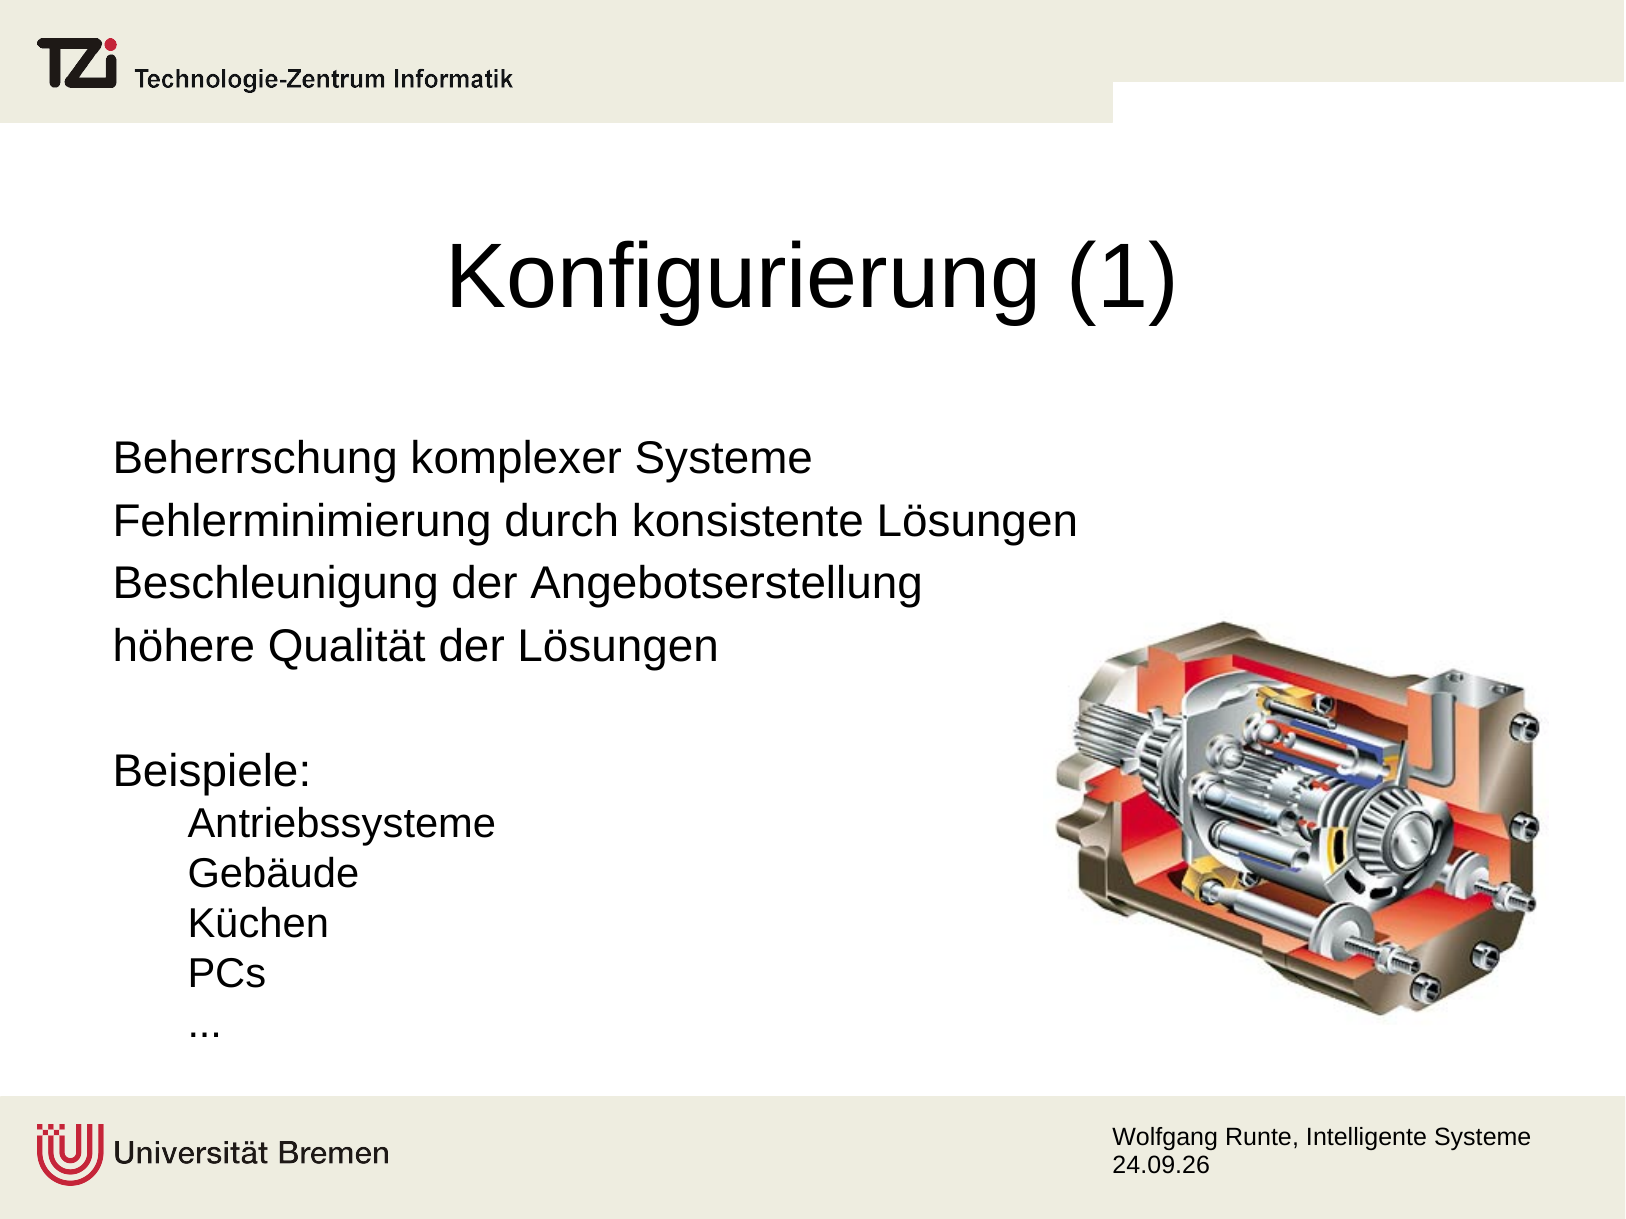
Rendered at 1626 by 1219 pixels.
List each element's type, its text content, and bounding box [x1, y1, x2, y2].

list Beherrschung komplexer Systeme Fehlerminimierung durch konsistente Lösungen Beschleunigung der Angebotserstellung höhere Qualität der Lösungen Beispiele: Antriebssysteme Gebäude Küchen PCs ... [112, 433, 1513, 1070]
title Konfigurierung (1) [112, 162, 1513, 393]
picture [37, 1124, 388, 1186]
picture [1043, 598, 1549, 1028]
picture [37, 38, 513, 93]
